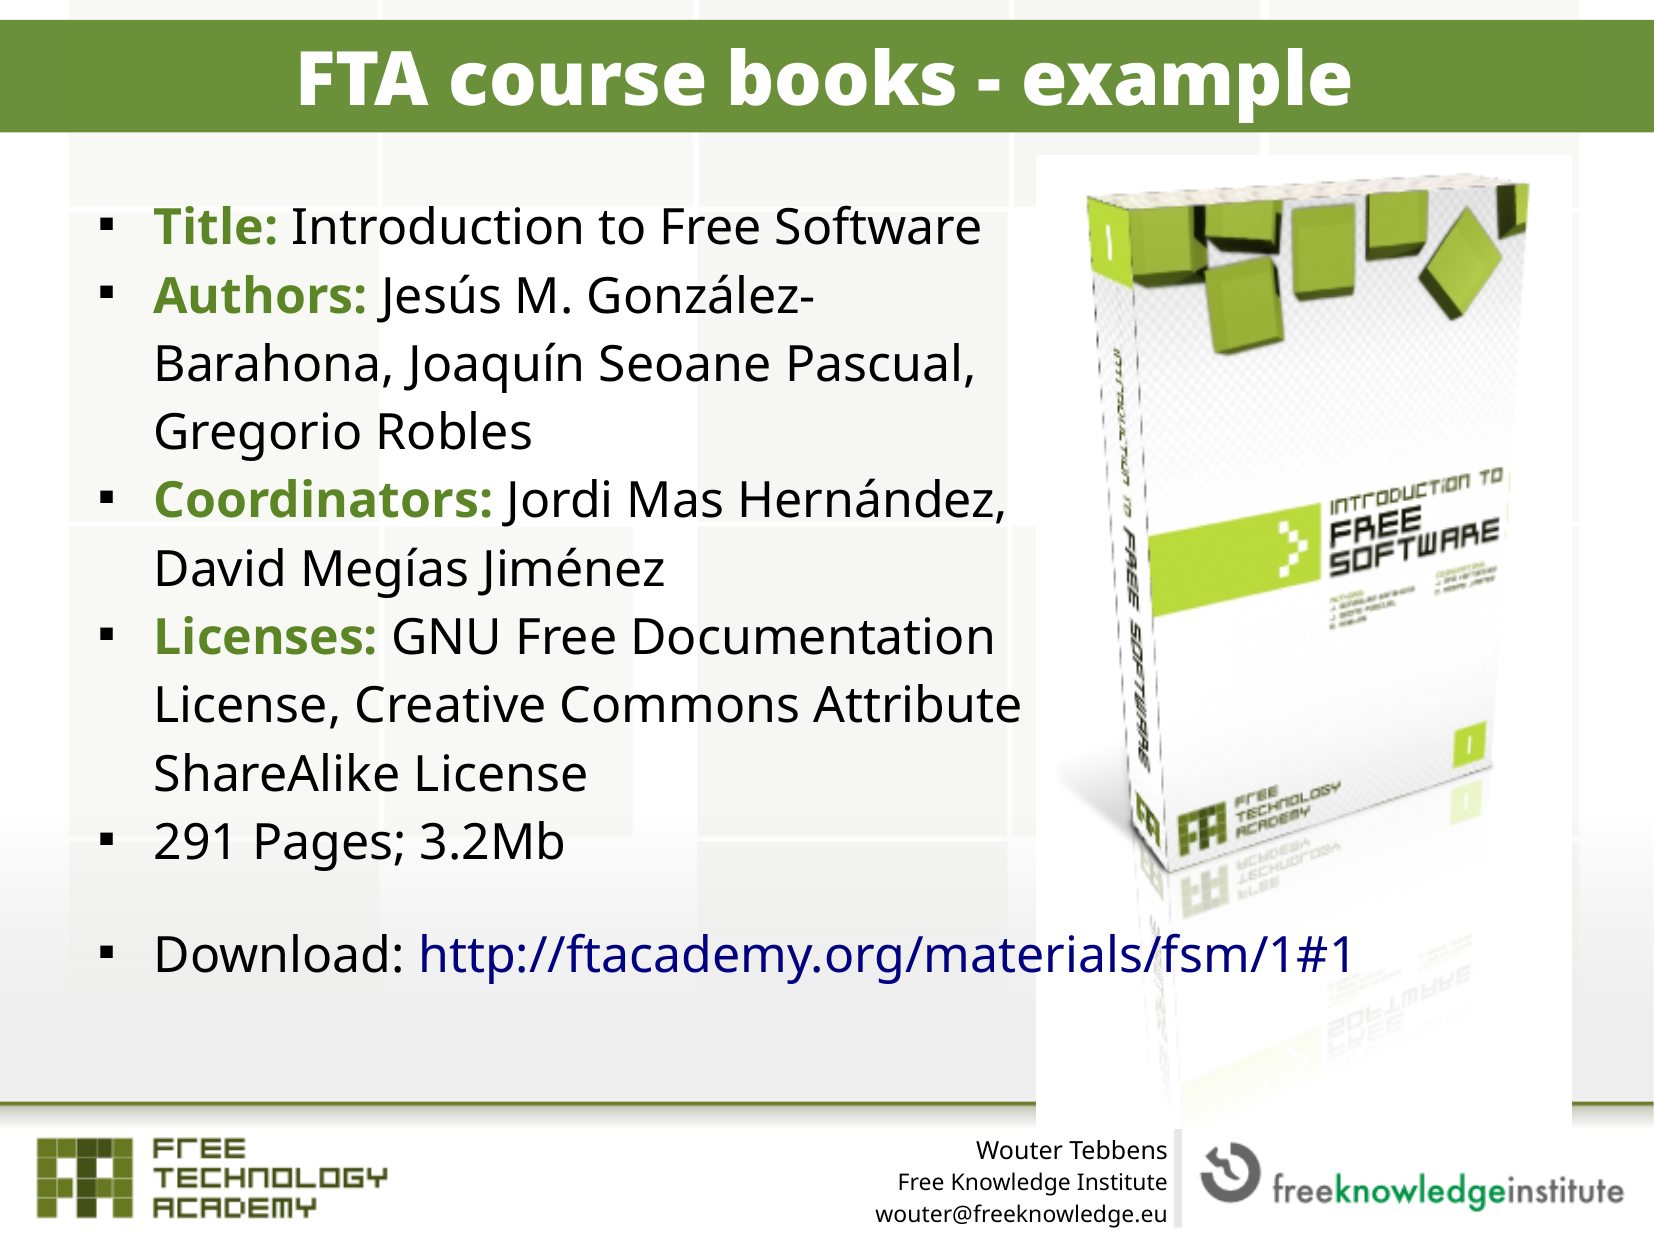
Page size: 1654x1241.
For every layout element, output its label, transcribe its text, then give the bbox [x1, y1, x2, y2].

title FTA course books - example [37, 32, 1613, 120]
list Title: Introduction to Free Software Authors: Jesús M. González-Barahona, Joaquín Seoane Pascual, Gregorio Robles Coordinators: Jordi Mas Hernández, David Megías Jiménez Licenses: GNU Free Documentation License, Creative Commons Attribute ShareAlike License 291 Pages; 3.2Mb [82, 191, 1036, 832]
picture [0, 133, 1654, 1241]
picture [0, 0, 1654, 19]
list Download: http://ftacademy.org/materials/fsm/1#1 [82, 919, 1501, 1032]
